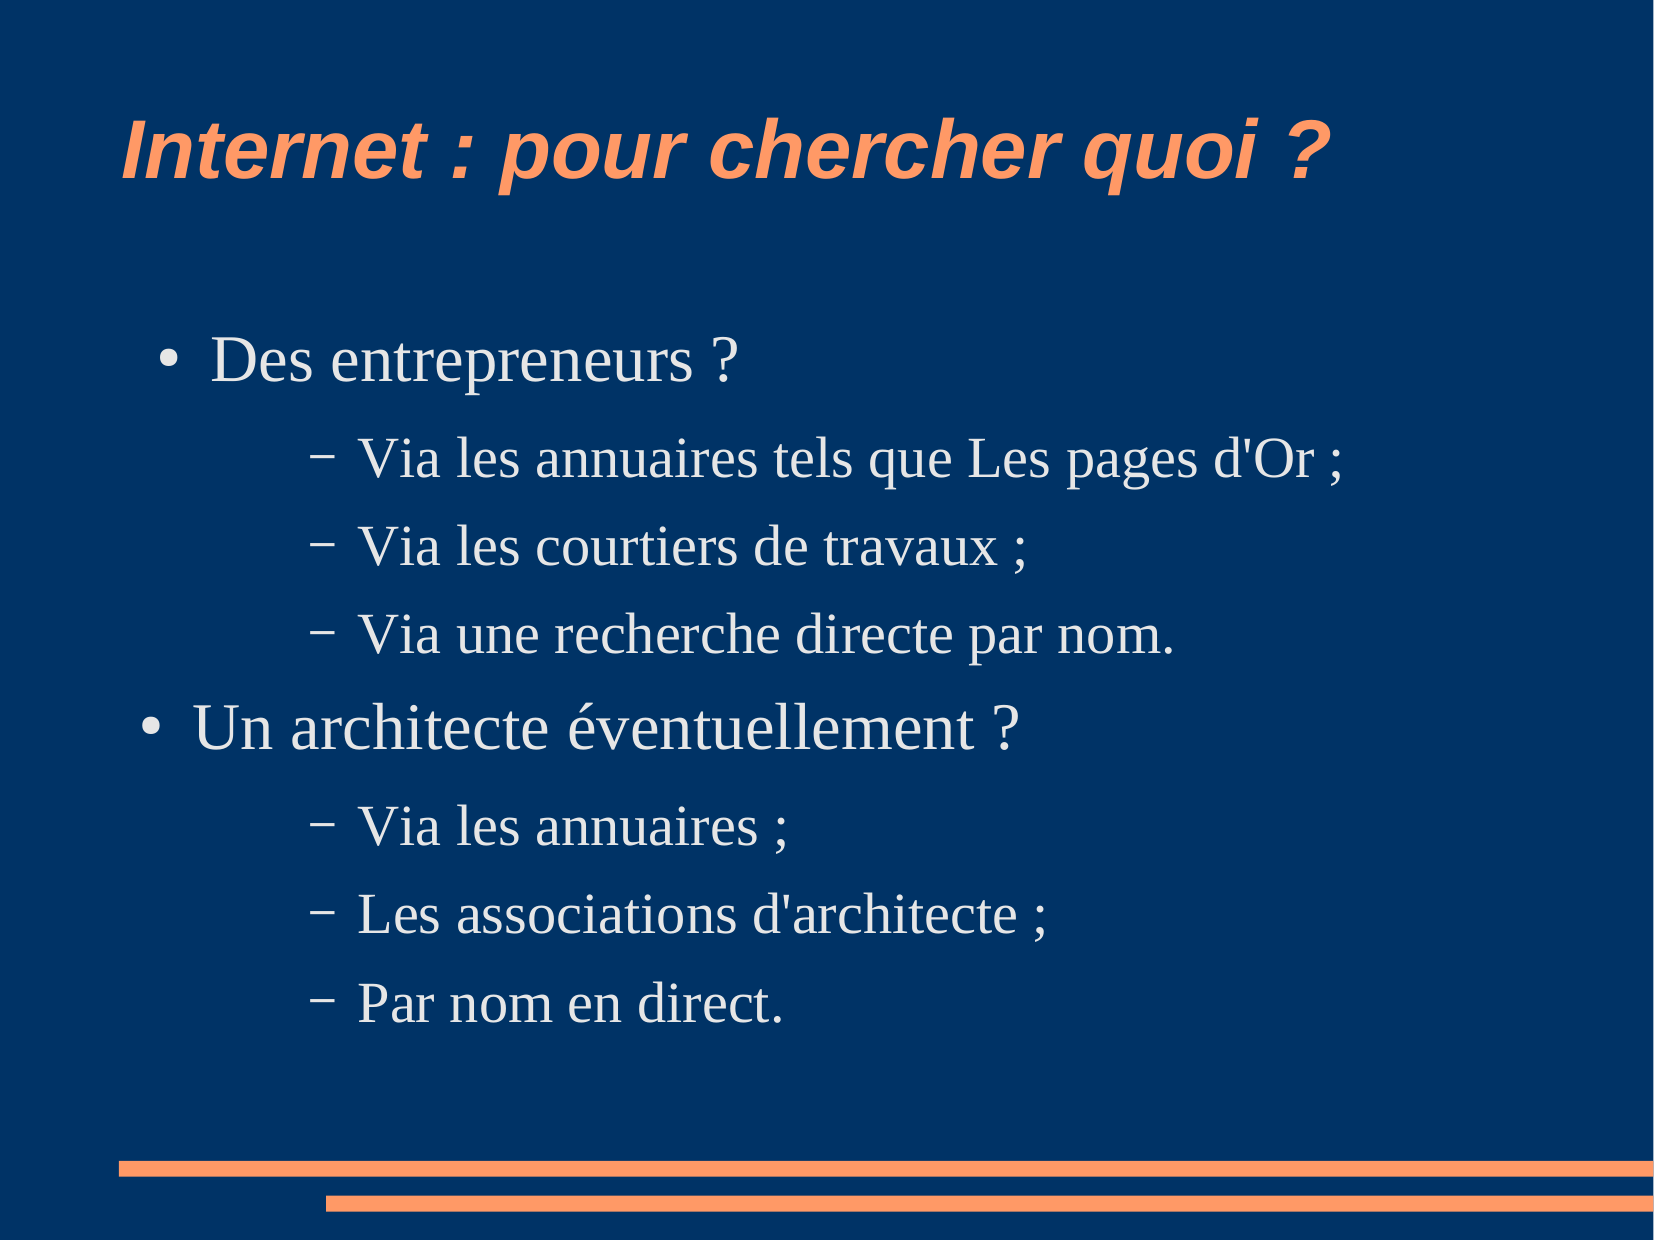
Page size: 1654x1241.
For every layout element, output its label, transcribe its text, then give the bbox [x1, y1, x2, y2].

list Des entrepreneurs ? Via les annuaires tels que Les pages d'Or ; Via les courtiers de travaux ; Via une recherche directe par nom. Un architecte éventuellement ? Via les annuaires ; Les associations d'architecte ; Par nom en direct. [121, 322, 1561, 1132]
title Internet : pour chercher quoi ? [121, 46, 1534, 254]
